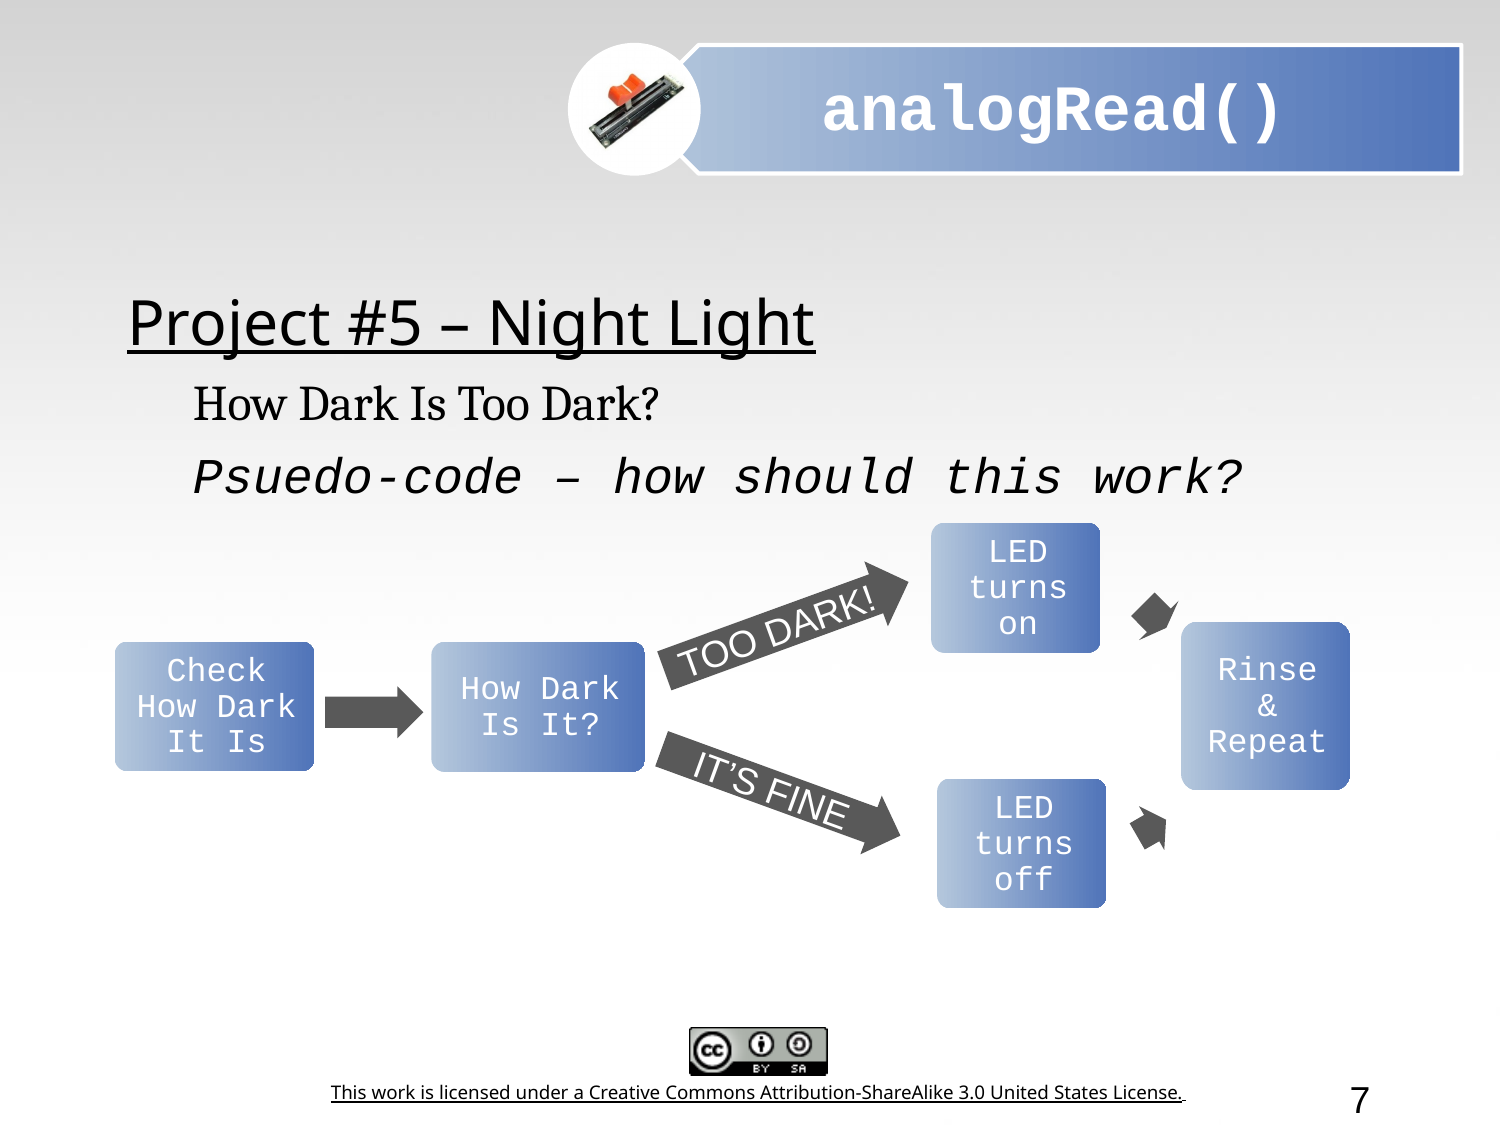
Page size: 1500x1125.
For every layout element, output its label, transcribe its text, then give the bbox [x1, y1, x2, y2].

text_box [1129, 806, 1167, 850]
picture [0, 0, 1500, 1125]
text_box How Dark Is It? [431, 642, 646, 772]
list Project #5 – Night Light How Dark Is Too Dark? Psuedo-code – how should this work? [112, 274, 1388, 1000]
text_box [570, 44, 699, 174]
text_box Rinse & Repeat [1180, 621, 1351, 791]
text_box TOO DARK! [657, 561, 909, 691]
text_box analogRead() [680, 45, 1462, 174]
text_box [1131, 592, 1179, 641]
text_box [325, 686, 424, 739]
text_box Check How Dark It Is [114, 641, 315, 772]
text_box LED turns off [937, 778, 1107, 909]
text_box LED turns on [931, 522, 1101, 653]
text_box IT’S FINE [655, 731, 901, 855]
